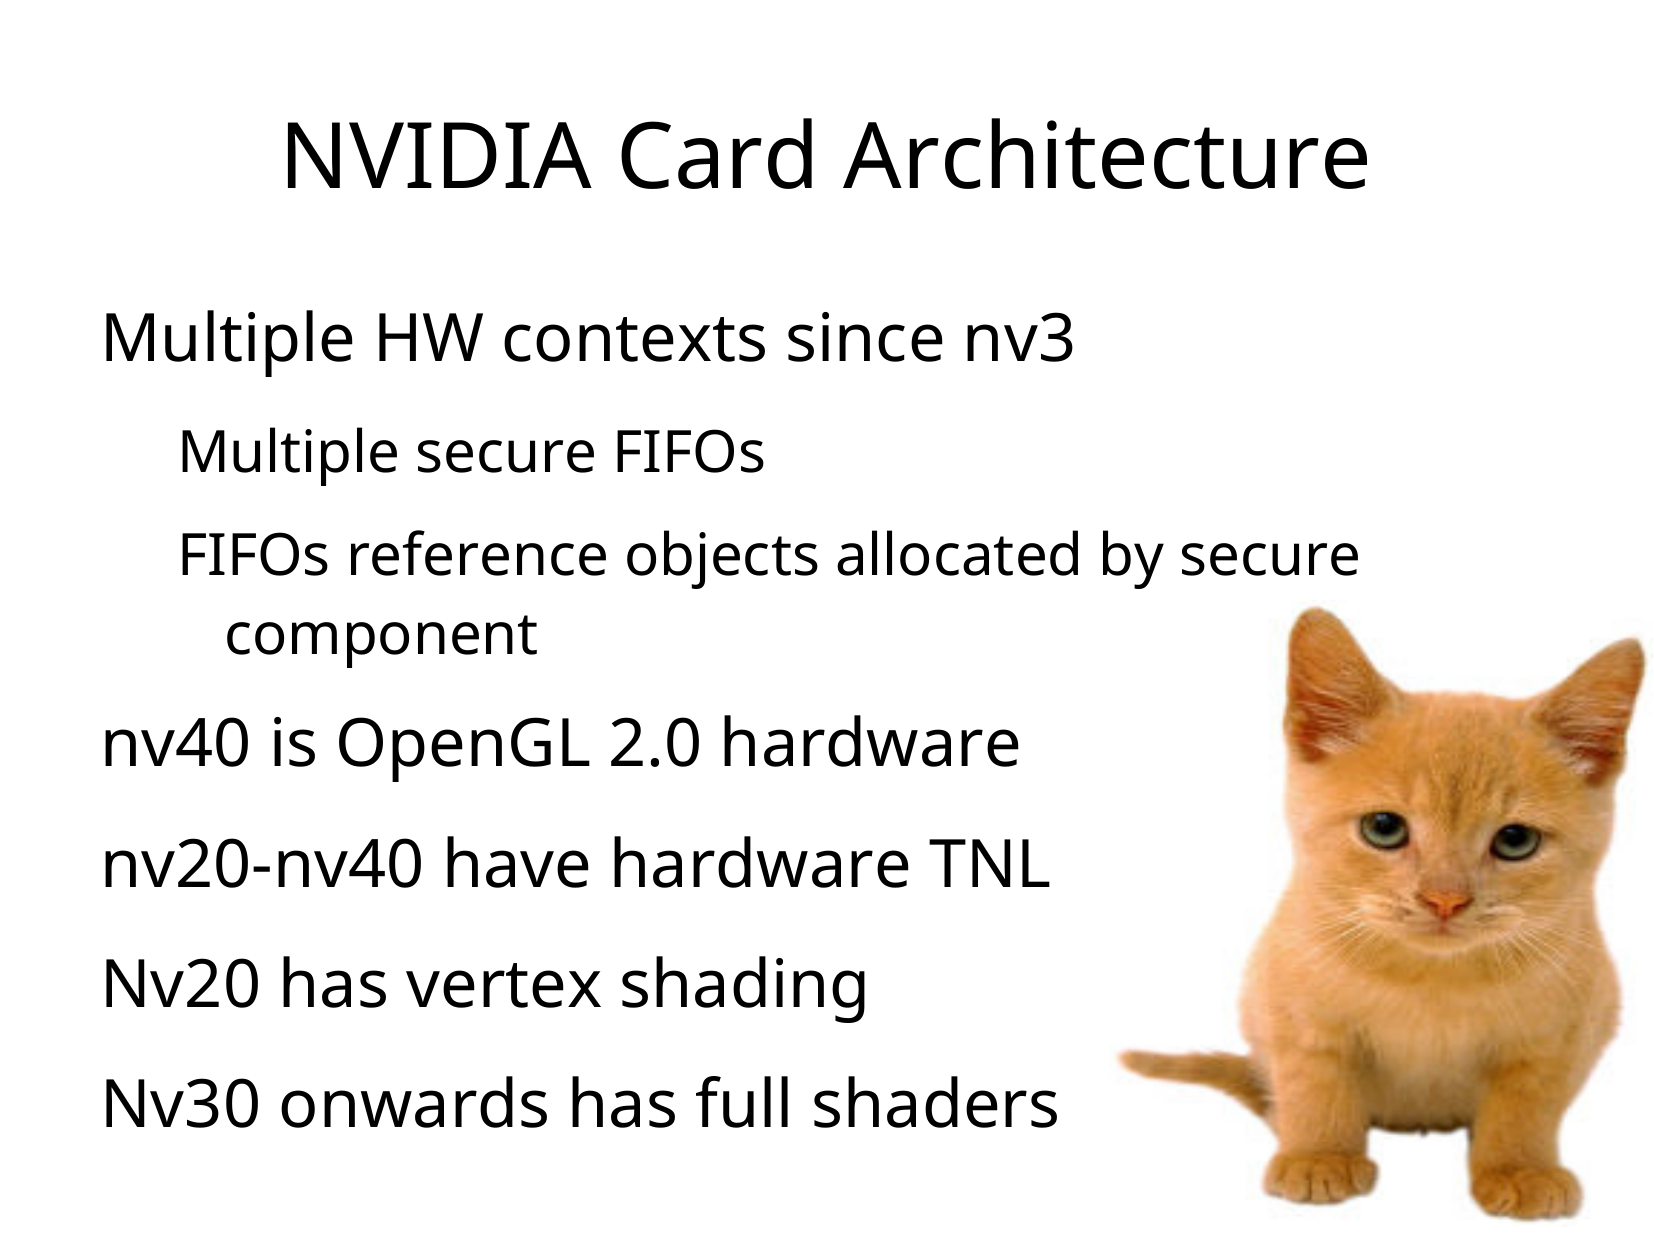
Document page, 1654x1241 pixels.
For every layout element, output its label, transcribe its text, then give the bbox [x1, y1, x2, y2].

list Multiple HW contexts since nv3 Multiple secure FIFOs FIFOs reference objects allocated by secure component nv40 is OpenGL 2.0 hardware nv20-nv40 have hardware TNL Nv20 has vertex shading Nv30 onwards has full shaders [82, 290, 1571, 1109]
title NVIDIA Card Architecture [82, 49, 1571, 257]
picture [1109, 600, 1654, 1227]
